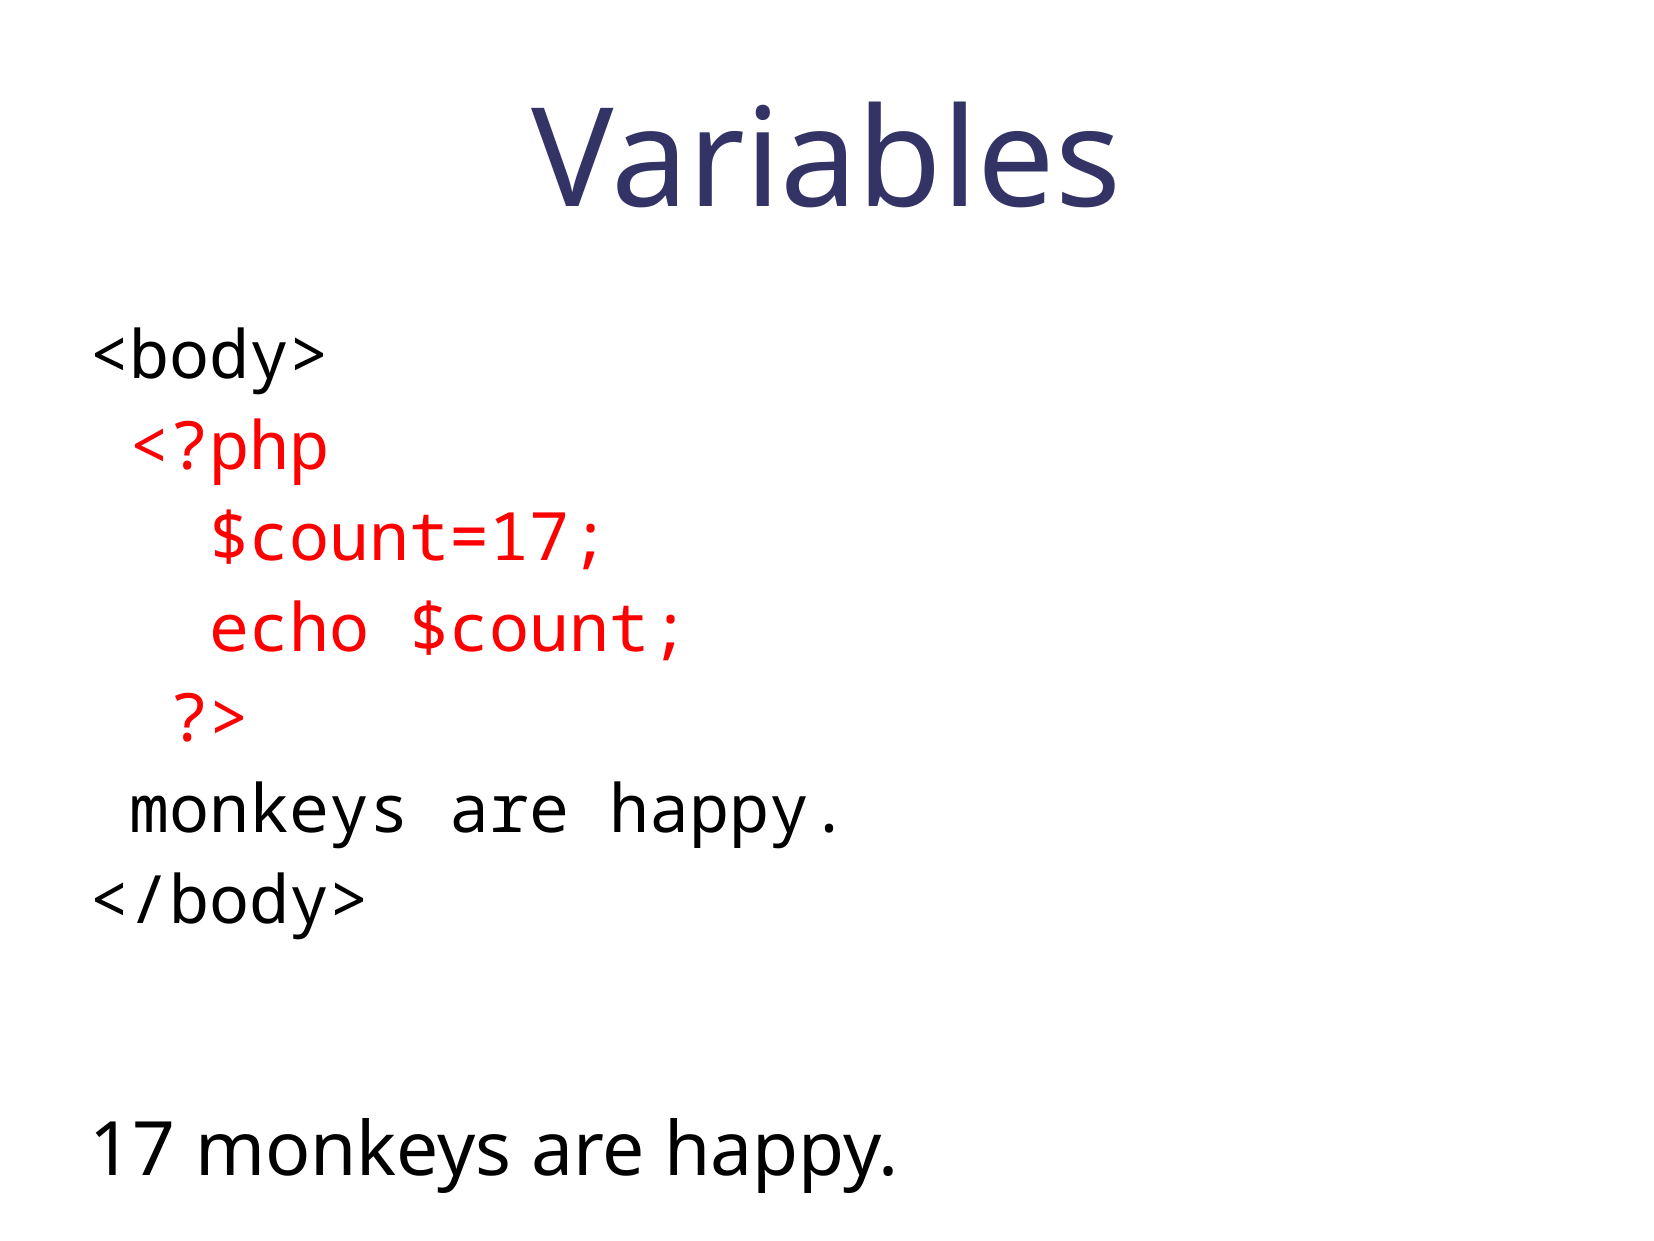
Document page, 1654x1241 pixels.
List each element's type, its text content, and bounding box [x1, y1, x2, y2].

text_box 17 monkeys are happy. [75, 1087, 1313, 1194]
title Variables [82, 56, 1571, 250]
text_box <body> <?php $count=17; echo $count; ?> monkeys are happy. </body> [75, 300, 1613, 901]
